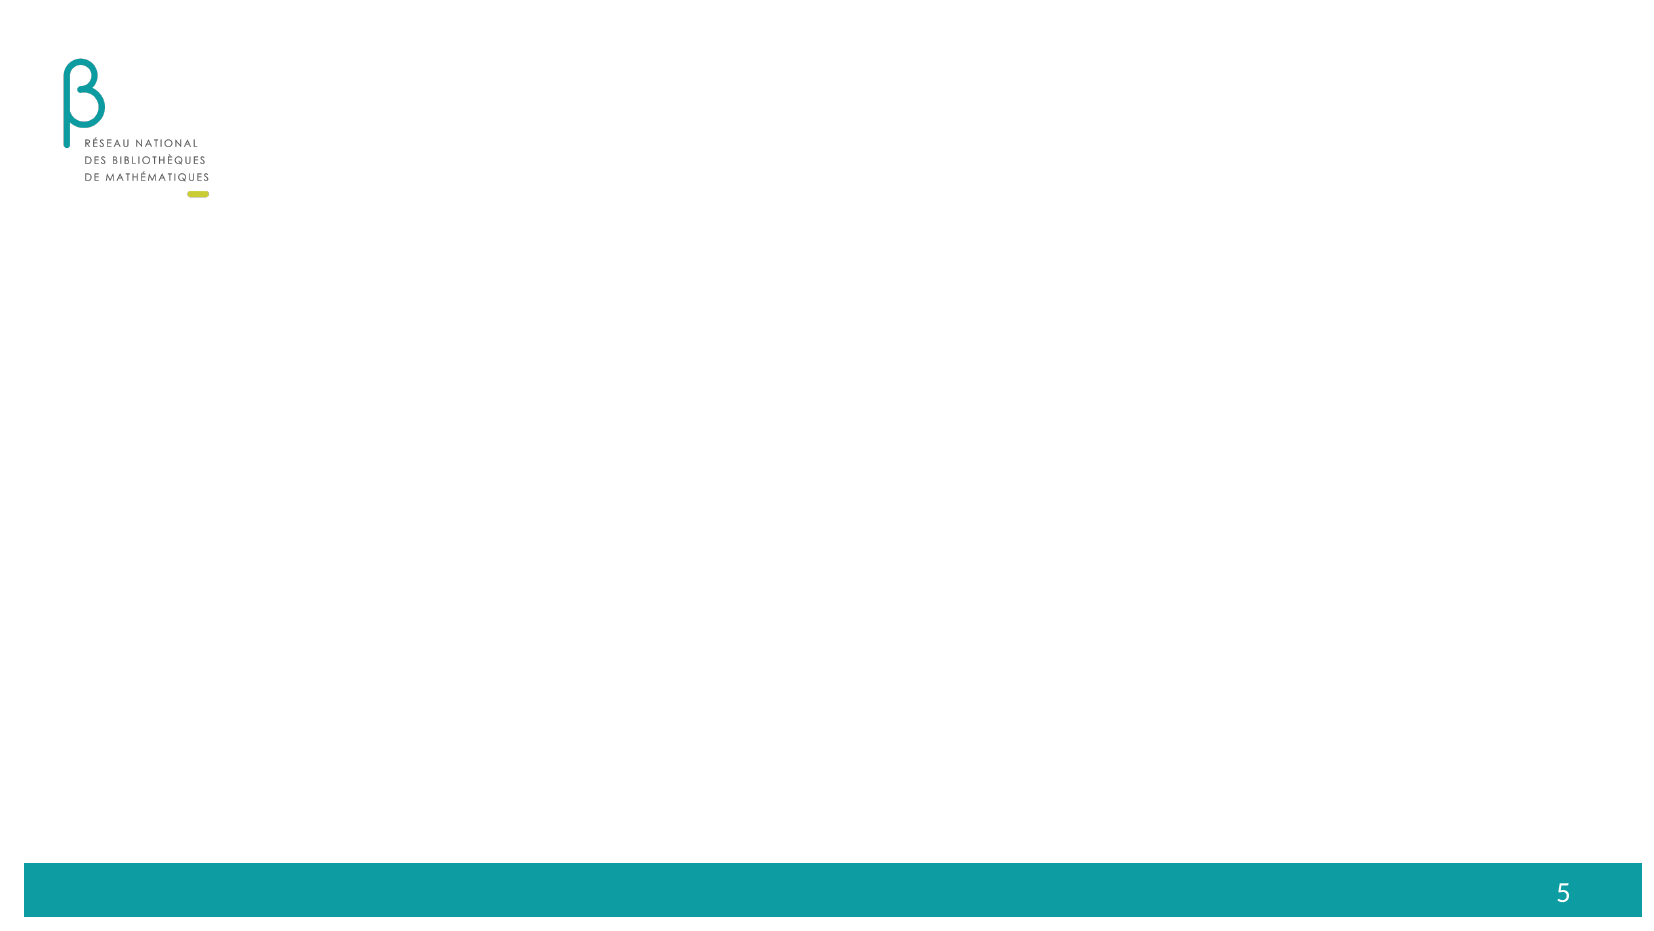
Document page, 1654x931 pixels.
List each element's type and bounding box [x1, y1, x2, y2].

picture [35, 35, 237, 220]
